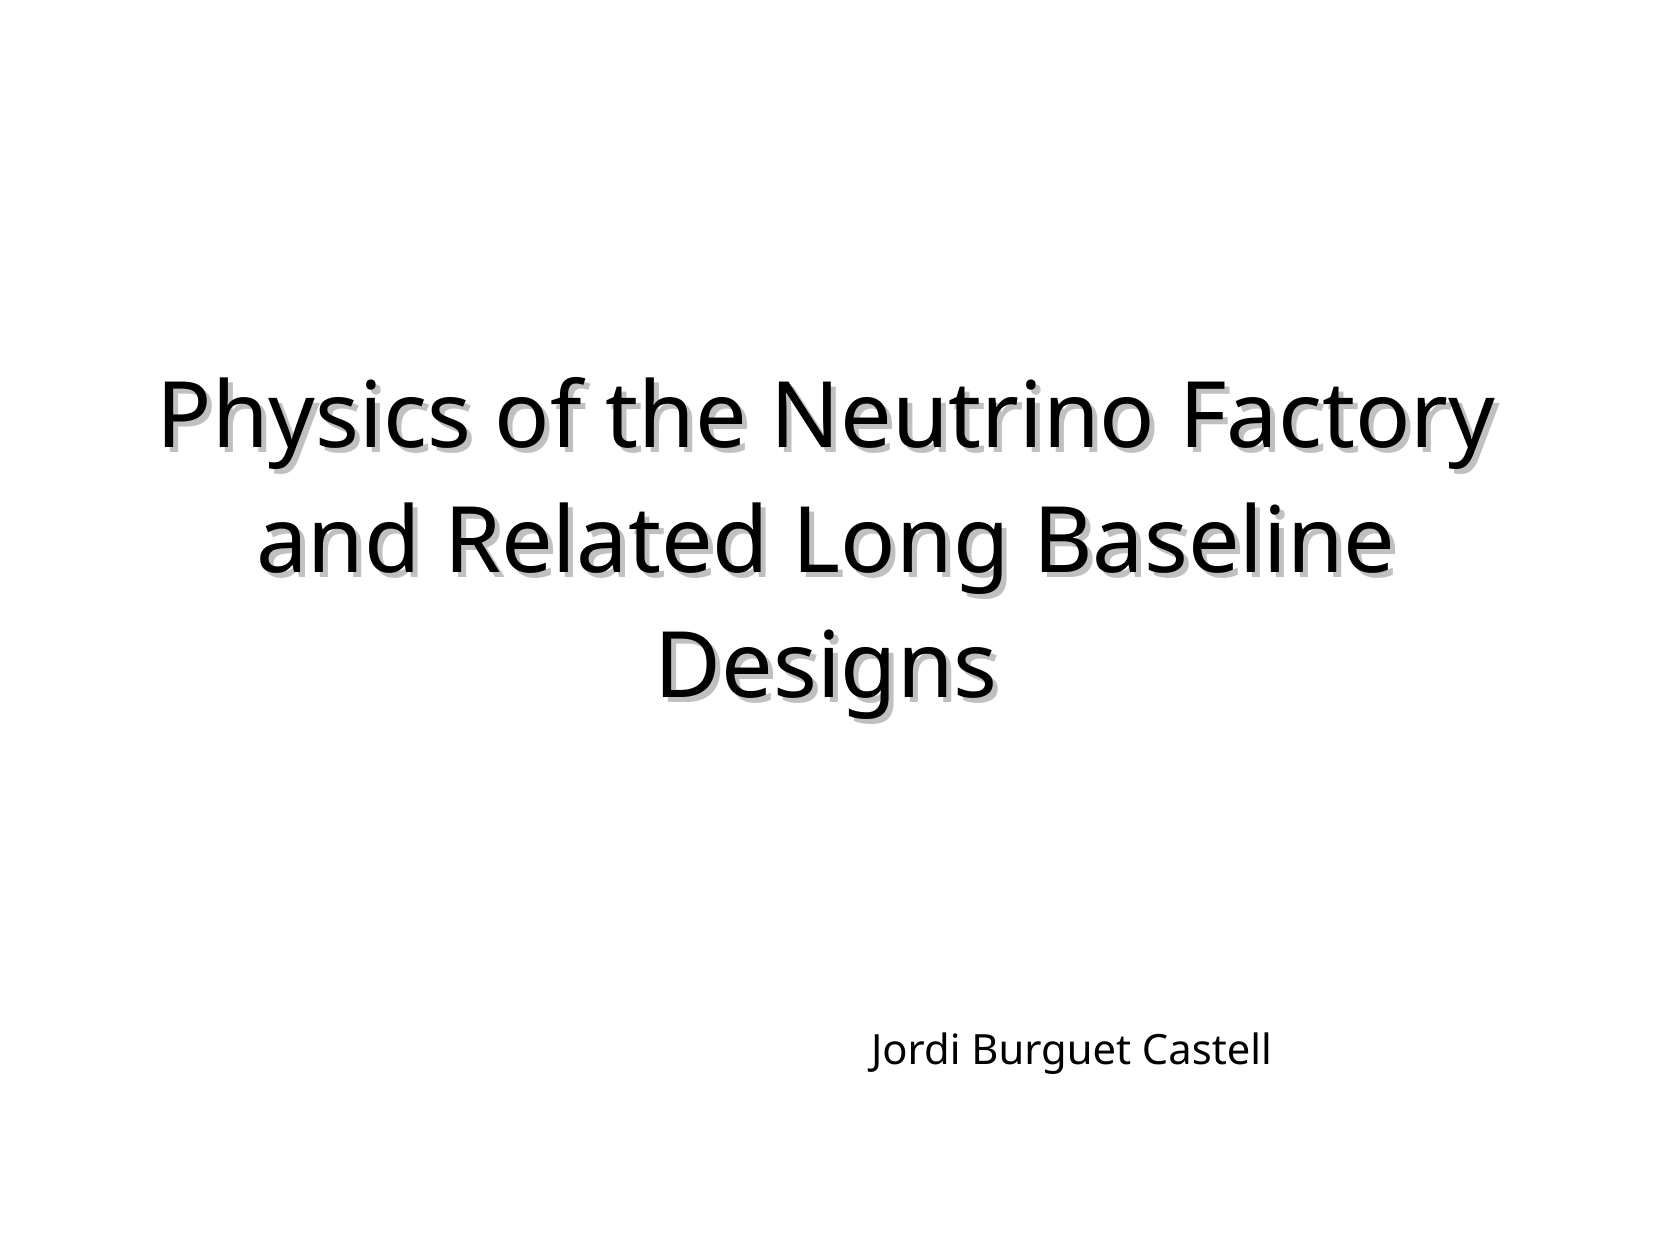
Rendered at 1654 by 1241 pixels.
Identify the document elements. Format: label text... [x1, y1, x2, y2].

text_box Jordi Burguet Castell [856, 1012, 1274, 1078]
title Physics of the Neutrino Factory and Related Long Baseline Designs [82, 426, 1571, 648]
